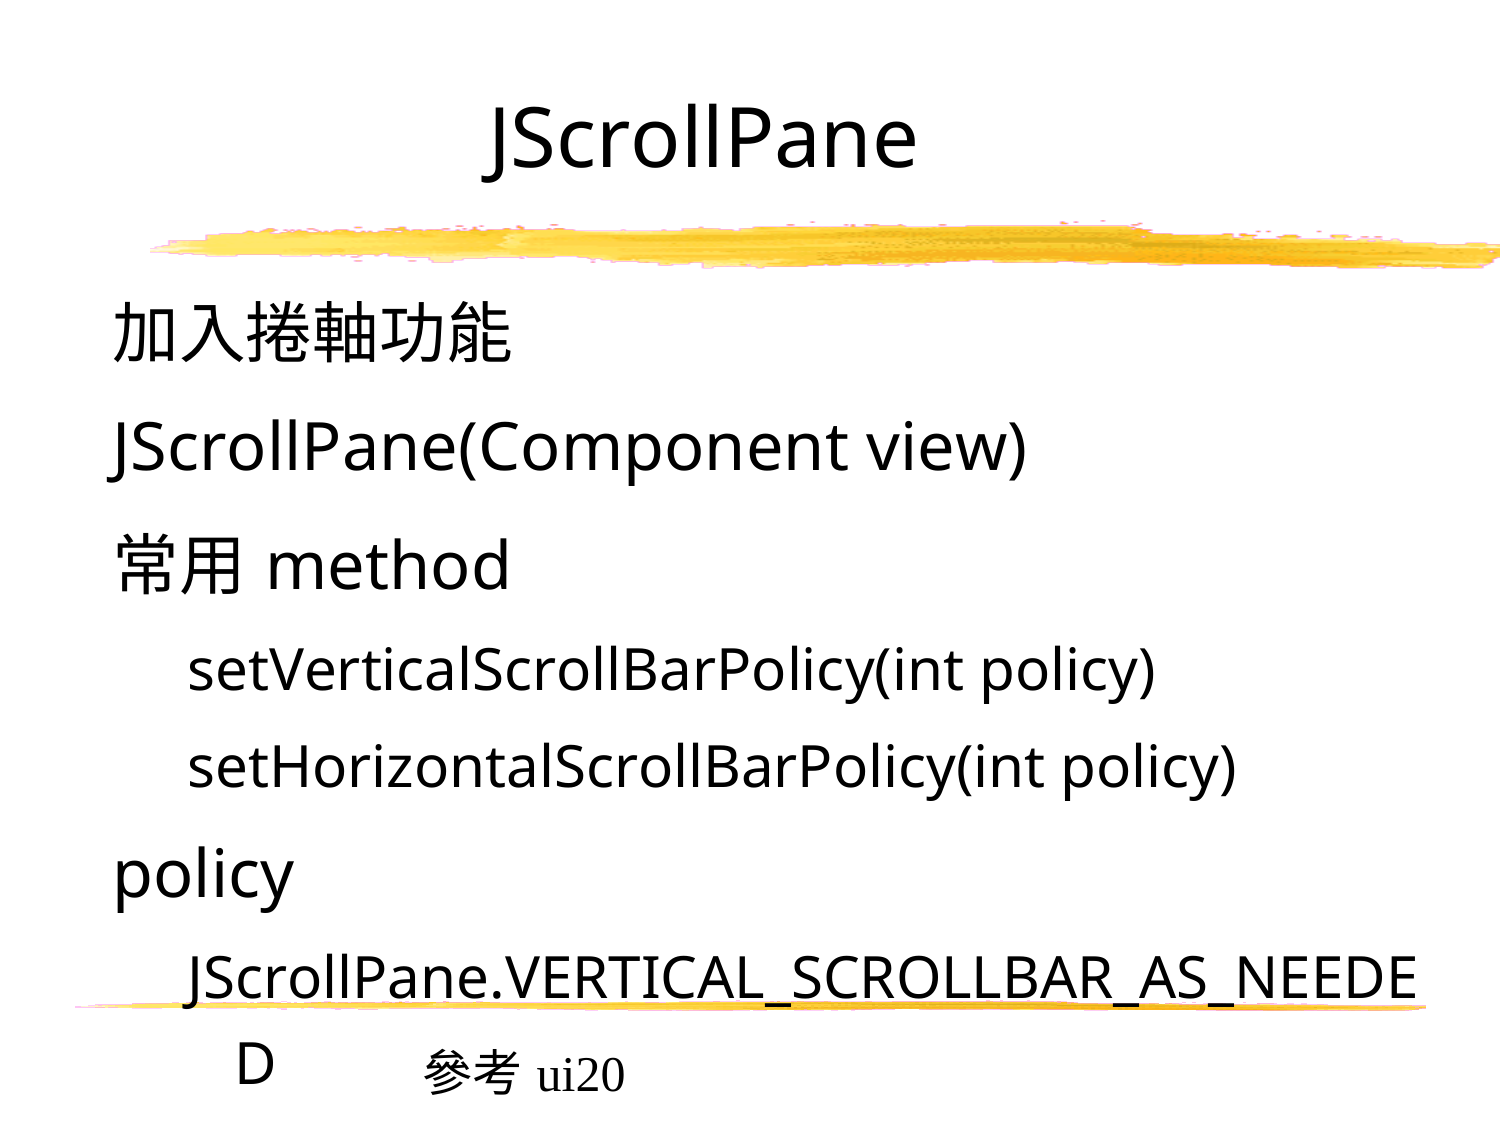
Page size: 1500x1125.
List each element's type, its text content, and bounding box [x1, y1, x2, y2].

picture [150, 215, 1500, 279]
text_box 參考ui20 [422, 1033, 624, 1097]
list 加入捲軸功能 JScrollPane(Component view) 常用method setVerticalScrollBarPolicy(int policy) setHorizontalScrollBarPolicy(int policy) policy JScrollPane.VERTICAL_SCROLLBAR_AS_NEEDED JScrollPane.VERTICAL_SCROLLBAR_NEVER JScrollPane.VERTICAL_SCROLLBAR_ALWAYS [112, 272, 1440, 1000]
picture [75, 999, 1426, 1013]
title JScrollPane [66, 35, 1342, 225]
